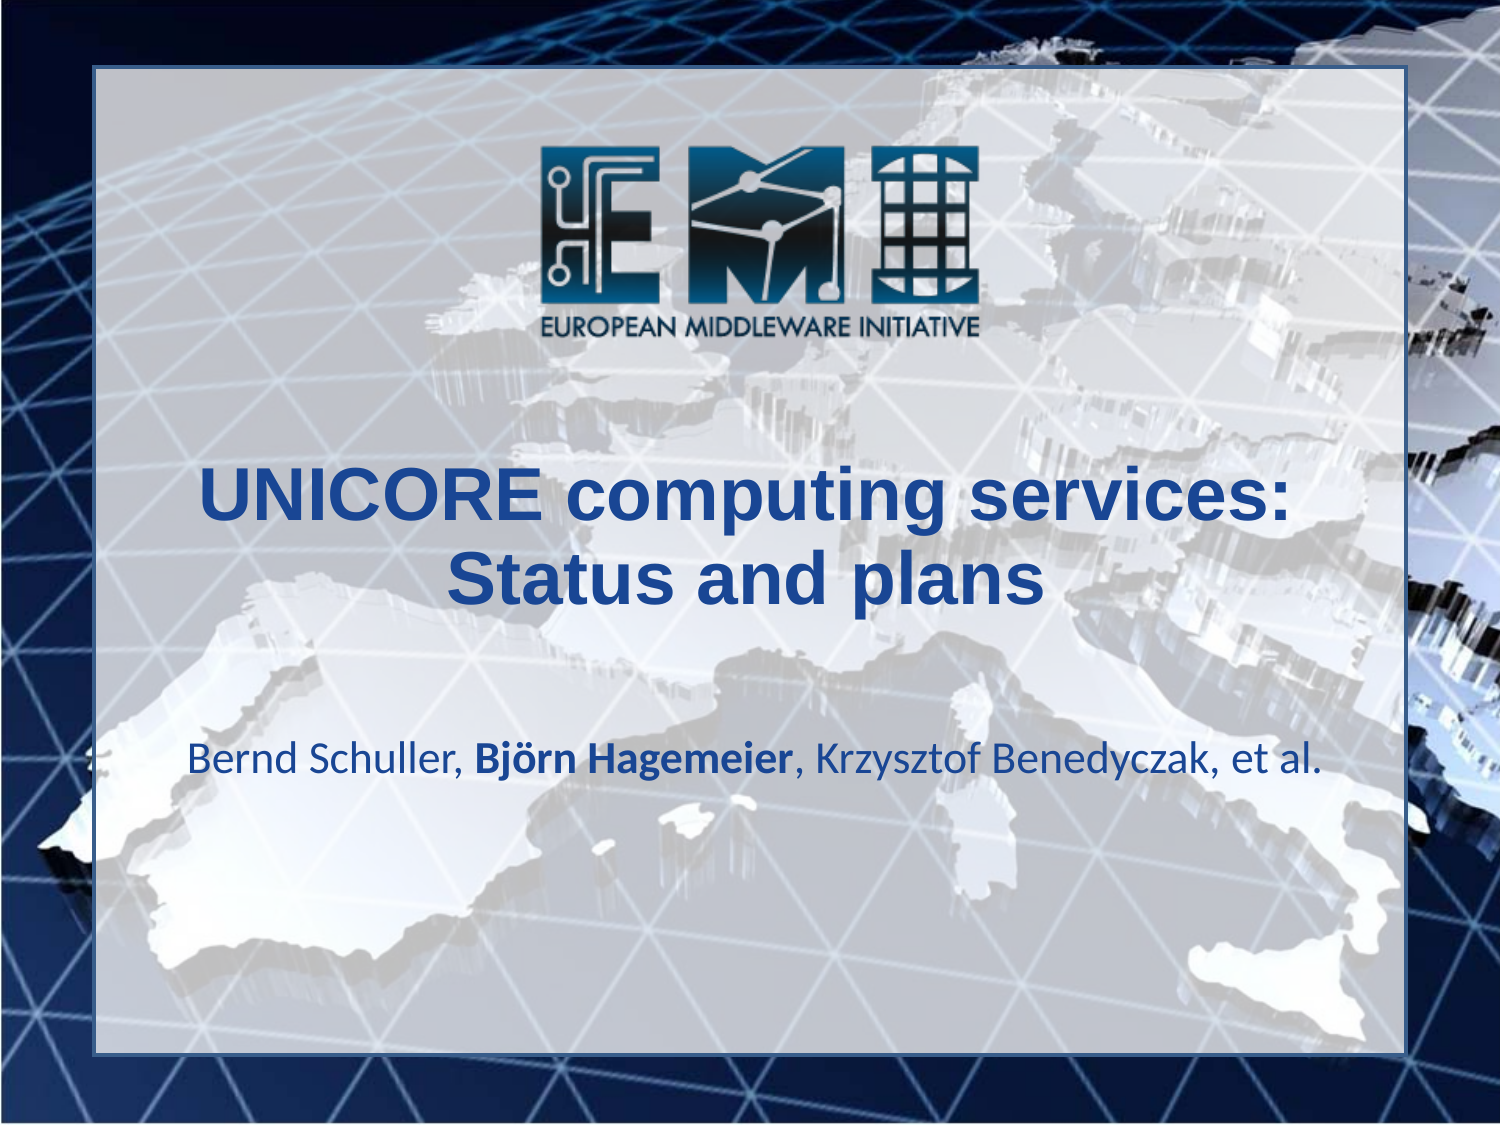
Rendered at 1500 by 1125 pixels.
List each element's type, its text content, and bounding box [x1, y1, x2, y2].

text_box Bernd Schuller, Björn Hagemeier, Krzysztof Benedyczak, et al. [112, 732, 1388, 1020]
title UNICORE computing services: Status and plans [109, 445, 1385, 687]
picture [0, 0, 1500, 1125]
